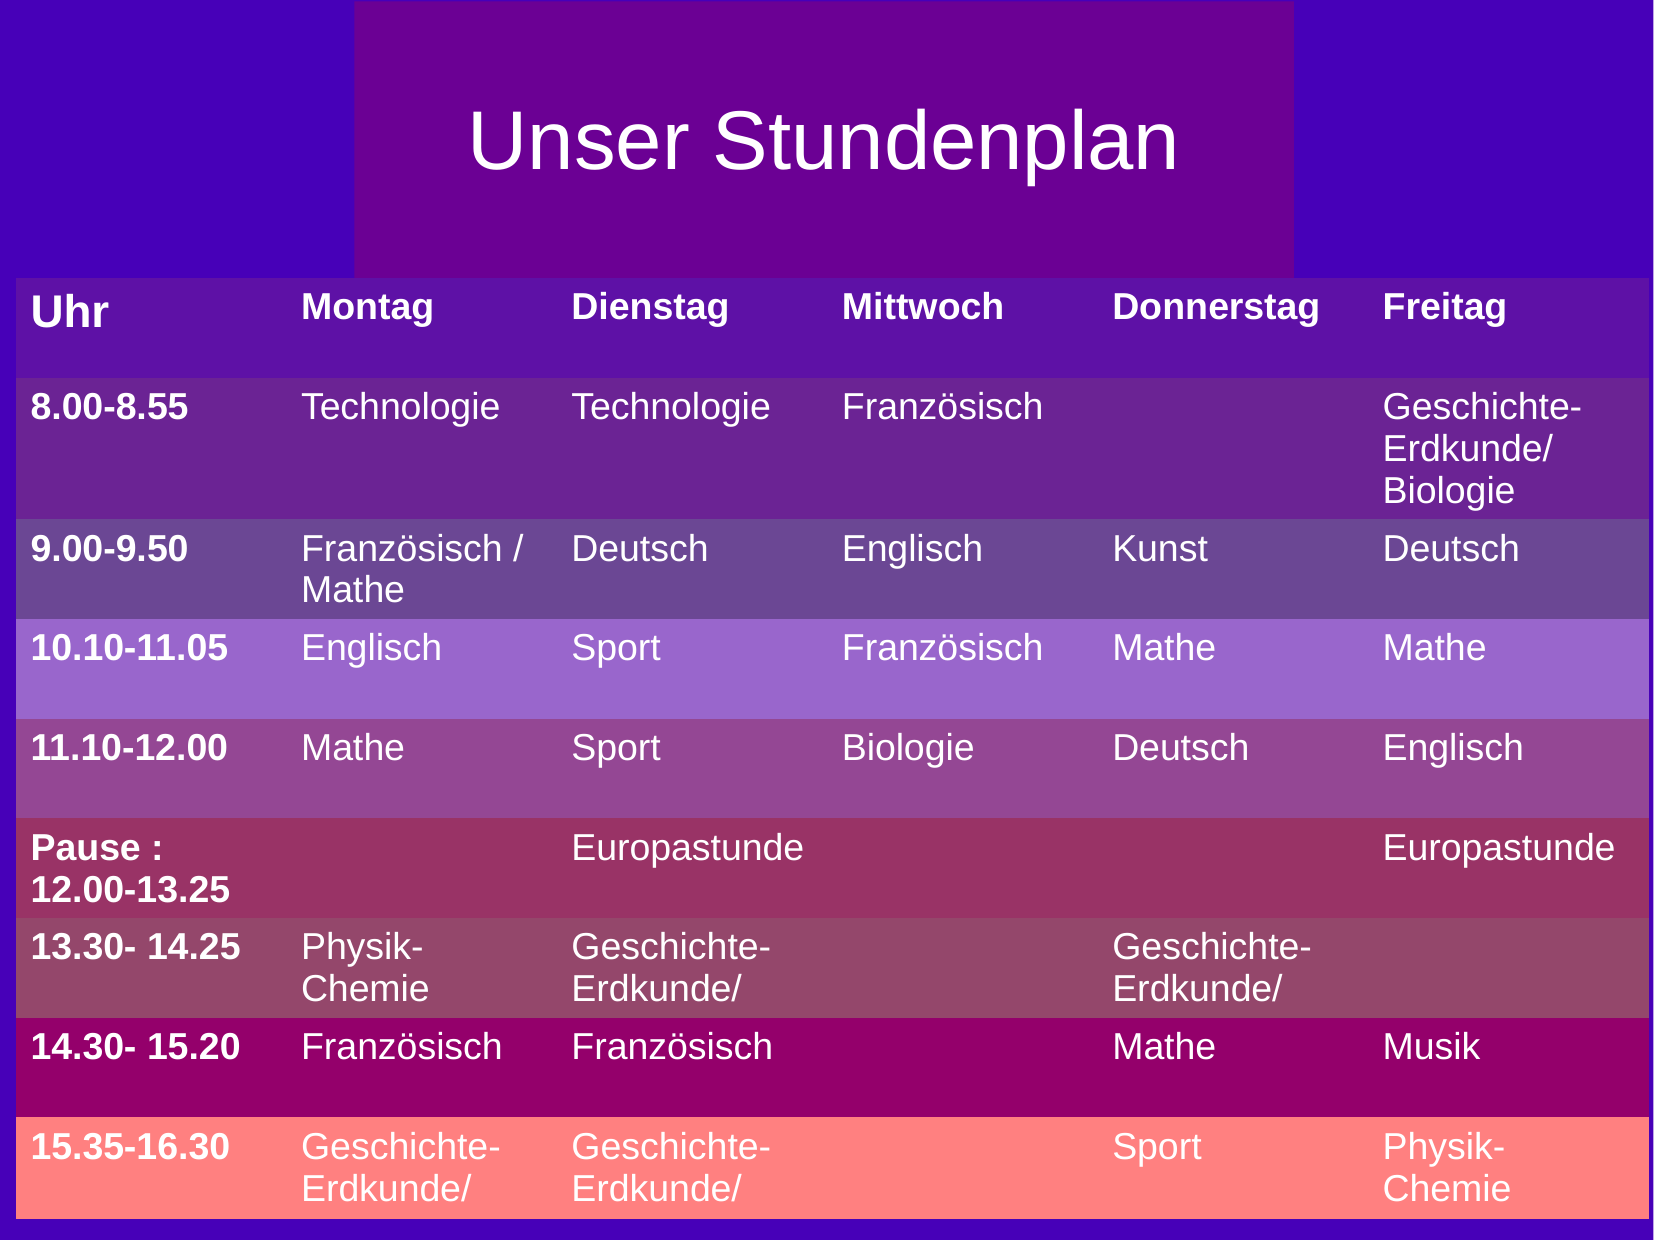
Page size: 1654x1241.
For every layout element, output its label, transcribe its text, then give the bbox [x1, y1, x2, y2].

table_cell Kunst [1098, 519, 1368, 619]
title Unser Stundenplan [354, 1, 1294, 278]
table_cell 8.00-8.55 [16, 378, 286, 519]
table_cell Musik [1368, 1018, 1649, 1117]
table_header Mittwoch [827, 278, 1098, 378]
table_cell Pause : 12.00-13.25 [16, 818, 286, 918]
table_cell Geschichte-Erdkunde/ [557, 918, 827, 1018]
table_header Dienstag [557, 278, 827, 378]
table_cell [286, 818, 557, 918]
table_cell Mathe [1368, 619, 1649, 719]
table_cell 9.00-9.50 [16, 519, 286, 619]
table_cell Physik-Chemie [286, 918, 557, 1018]
table_cell Englisch [827, 519, 1098, 619]
table_cell Französisch [827, 378, 1098, 519]
table_cell 13.30- 14.25 [16, 918, 286, 1018]
table_cell Englisch [286, 619, 557, 719]
table_cell Französisch [286, 1018, 557, 1117]
table_cell Deutsch [1098, 719, 1368, 818]
table_cell Deutsch [1368, 519, 1649, 619]
table_cell Geschichte-Erdkunde/ [286, 1117, 557, 1219]
table_cell Mathe [286, 719, 557, 818]
table_cell Mathe [1098, 619, 1368, 719]
table_header Uhr [16, 278, 286, 378]
table_header Donnerstag [1098, 278, 1368, 378]
table_header Montag [286, 278, 557, 378]
table_cell 11.10-12.00 [16, 719, 286, 818]
table_cell Französisch [827, 619, 1098, 719]
table_cell Geschichte-Erdkunde/ [557, 1117, 827, 1219]
table_cell Französisch / Mathe [286, 519, 557, 619]
table_cell [827, 818, 1098, 918]
table_cell Geschichte-Erdkunde/ Biologie [1368, 378, 1649, 519]
table_cell 14.30- 15.20 [16, 1018, 286, 1117]
table_cell Technologie [557, 378, 827, 519]
table_cell Französisch [557, 1018, 827, 1117]
table_cell Mathe [1098, 1018, 1368, 1117]
table_cell Sport [1098, 1117, 1368, 1219]
table_cell Deutsch [557, 519, 827, 619]
table_cell Englisch [1368, 719, 1649, 818]
table_cell [1098, 378, 1368, 519]
table_cell Biologie [827, 719, 1098, 818]
table_cell 15.35-16.30 [16, 1117, 286, 1219]
table_cell [827, 1018, 1098, 1117]
table_cell Sport [557, 719, 827, 818]
table_cell [1368, 918, 1649, 1018]
table_cell Sport [557, 619, 827, 719]
table_cell Europastunde [557, 818, 827, 918]
table_cell Geschichte-Erdkunde/ [1098, 918, 1368, 1018]
table_cell Europastunde [1368, 818, 1649, 918]
table_header Freitag [1368, 278, 1649, 378]
table_cell 10.10-11.05 [16, 619, 286, 719]
table_cell [827, 918, 1098, 1018]
table_cell [1098, 818, 1368, 918]
table_cell Physik-Chemie [1368, 1117, 1649, 1219]
table_cell [827, 1117, 1098, 1219]
table_cell Technologie [286, 378, 557, 519]
